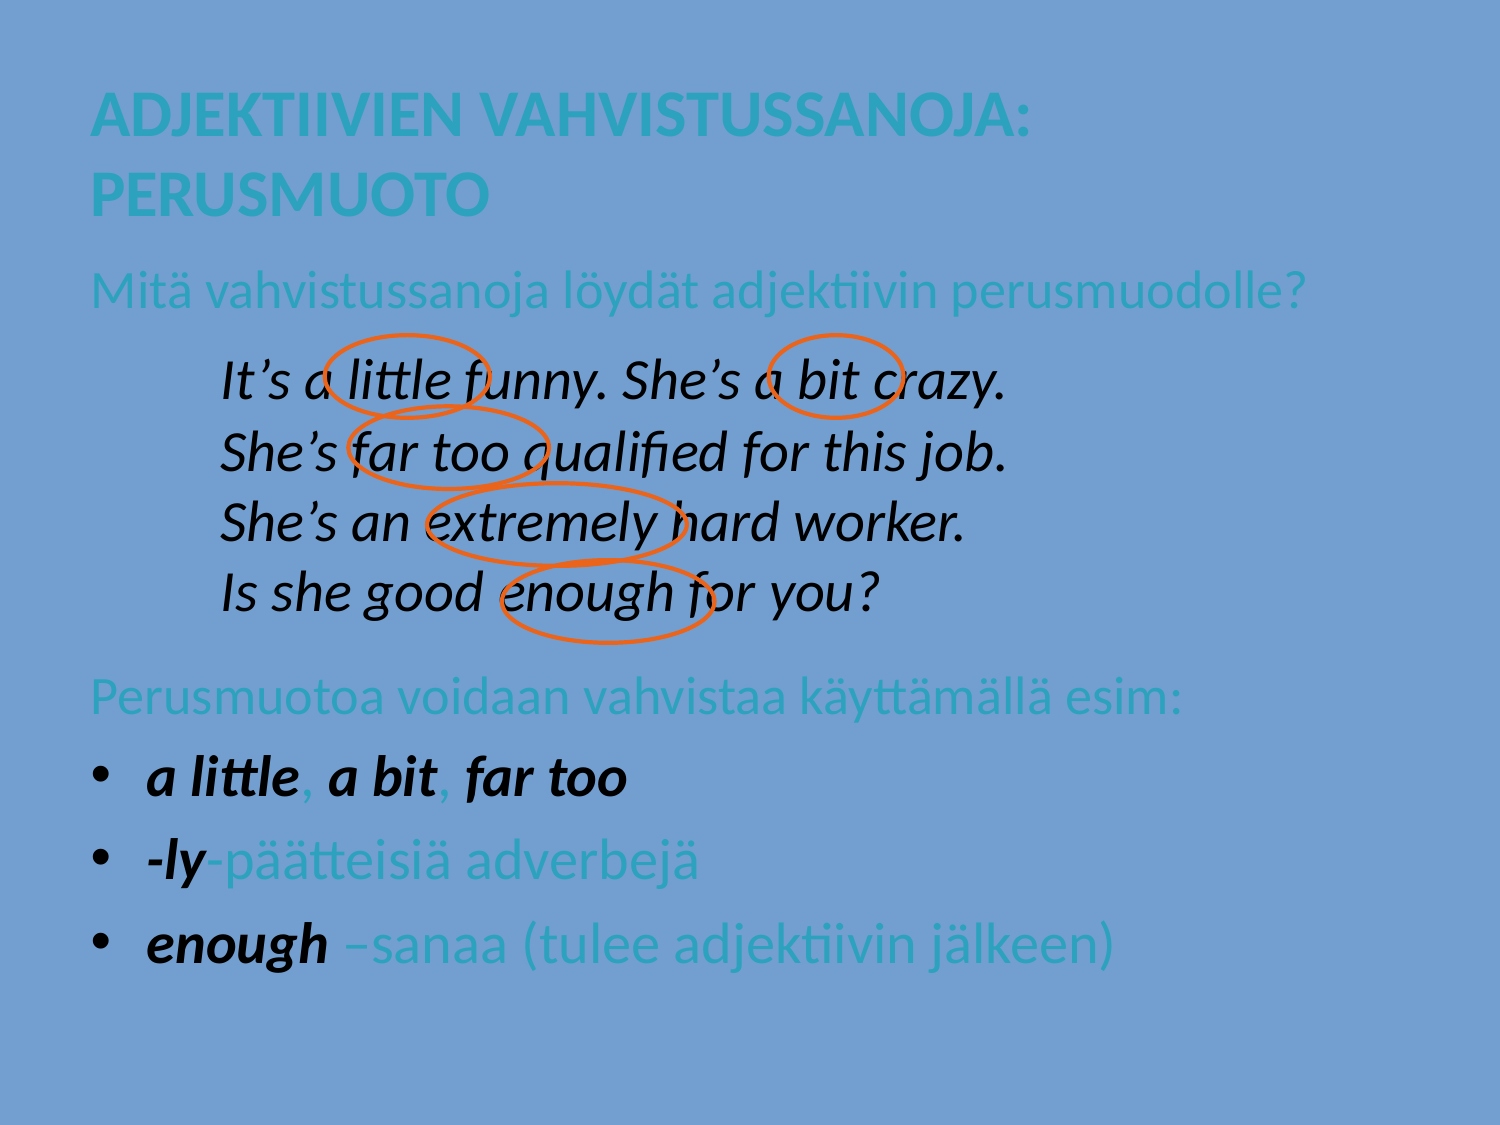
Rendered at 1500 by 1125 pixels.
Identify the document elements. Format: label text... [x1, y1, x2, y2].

title ADJEKTIIVIEN VAHVISTUSSANOJA: PERUSMUOTO [75, 45, 1425, 247]
list Mitä vahvistussanoja löydät adjektiivin perusmuodolle? It’s a little funny. She’s a bit crazy. She’s far too qualified for this job. She’s an extremely hard worker. Is she good enough for you? Perusmuotoa voidaan vahvistaa käyttämällä esim: a little, a bit, far too -ly-päätteisiä adverbejä enough –sanaa (tulee adjektiivin jälkeen) [75, 247, 1472, 1003]
